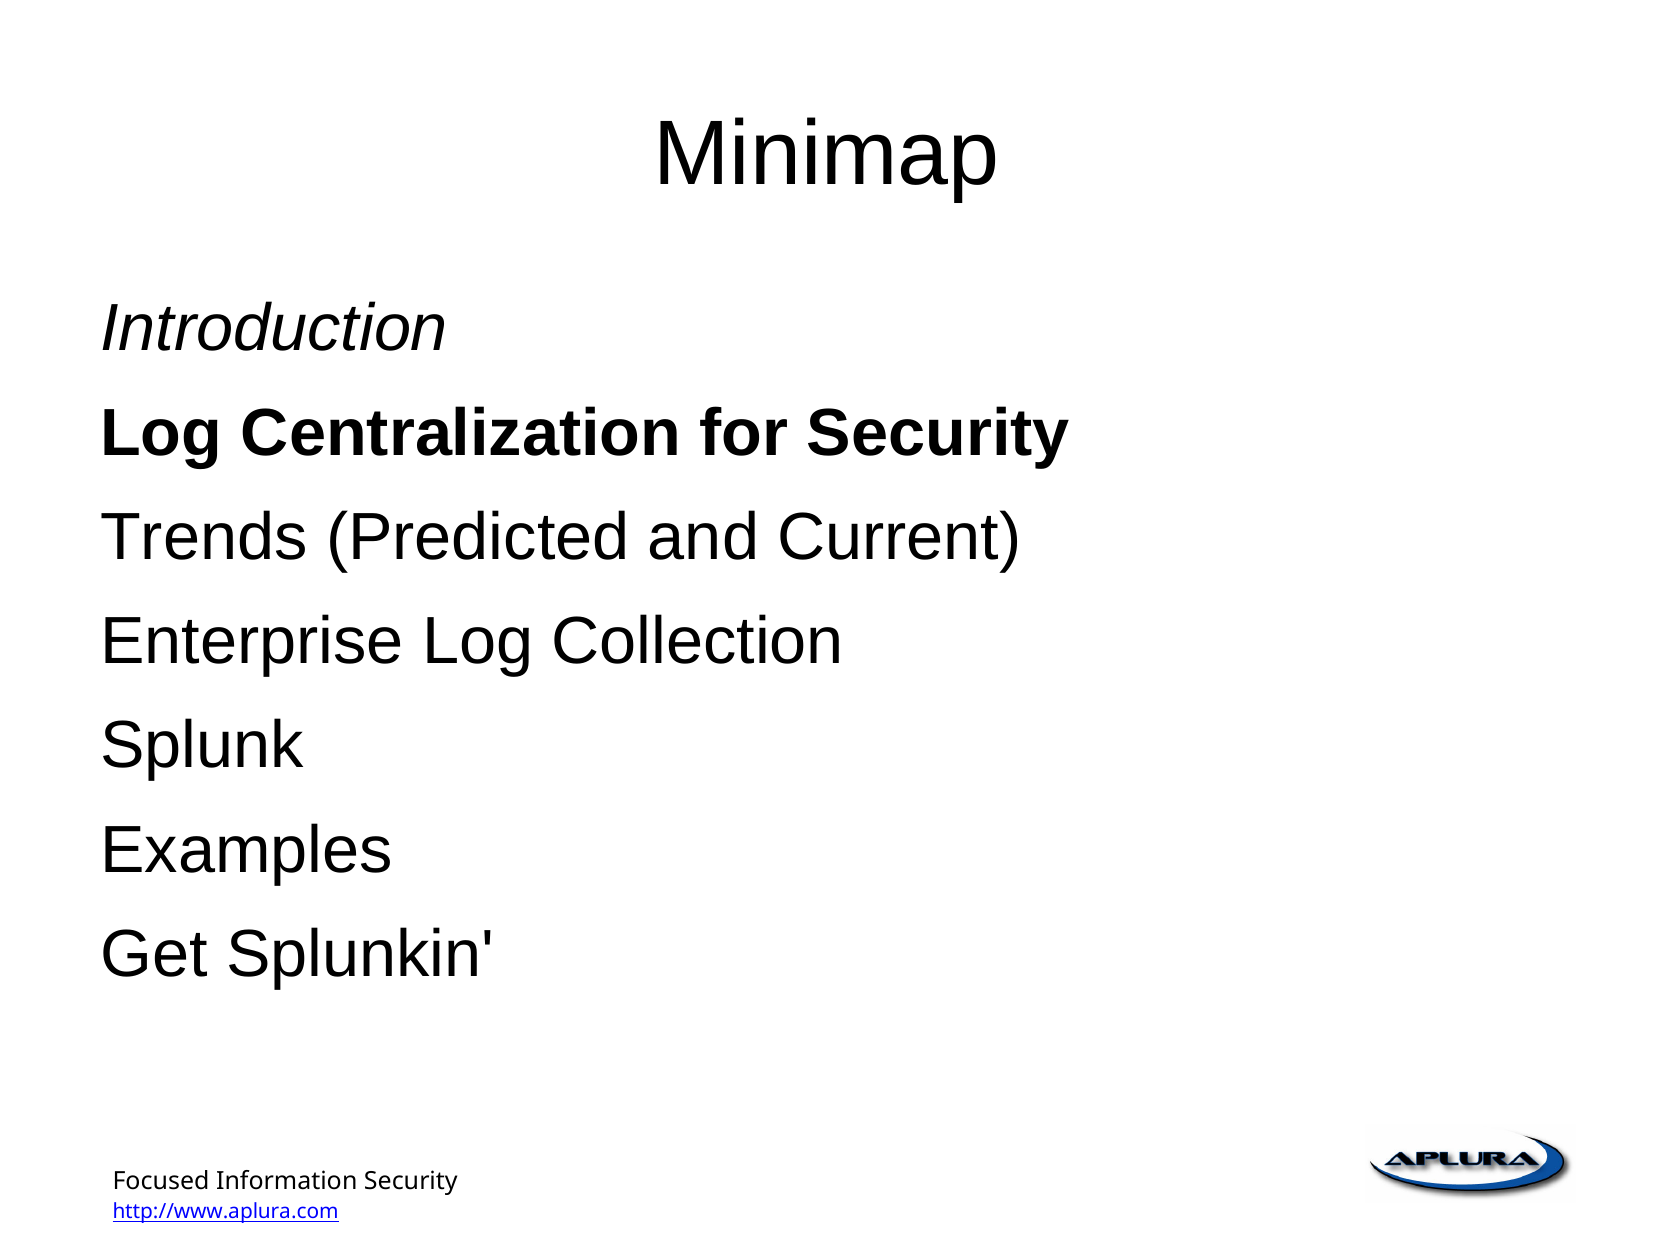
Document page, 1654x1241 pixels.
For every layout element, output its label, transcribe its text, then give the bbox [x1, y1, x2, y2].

title Minimap [82, 49, 1571, 257]
list Introduction Log Centralization for Security Trends (Predicted and Current) Enterprise Log Collection Splunk Examples Get Splunkin' [82, 290, 1571, 1094]
picture [1365, 1124, 1576, 1203]
